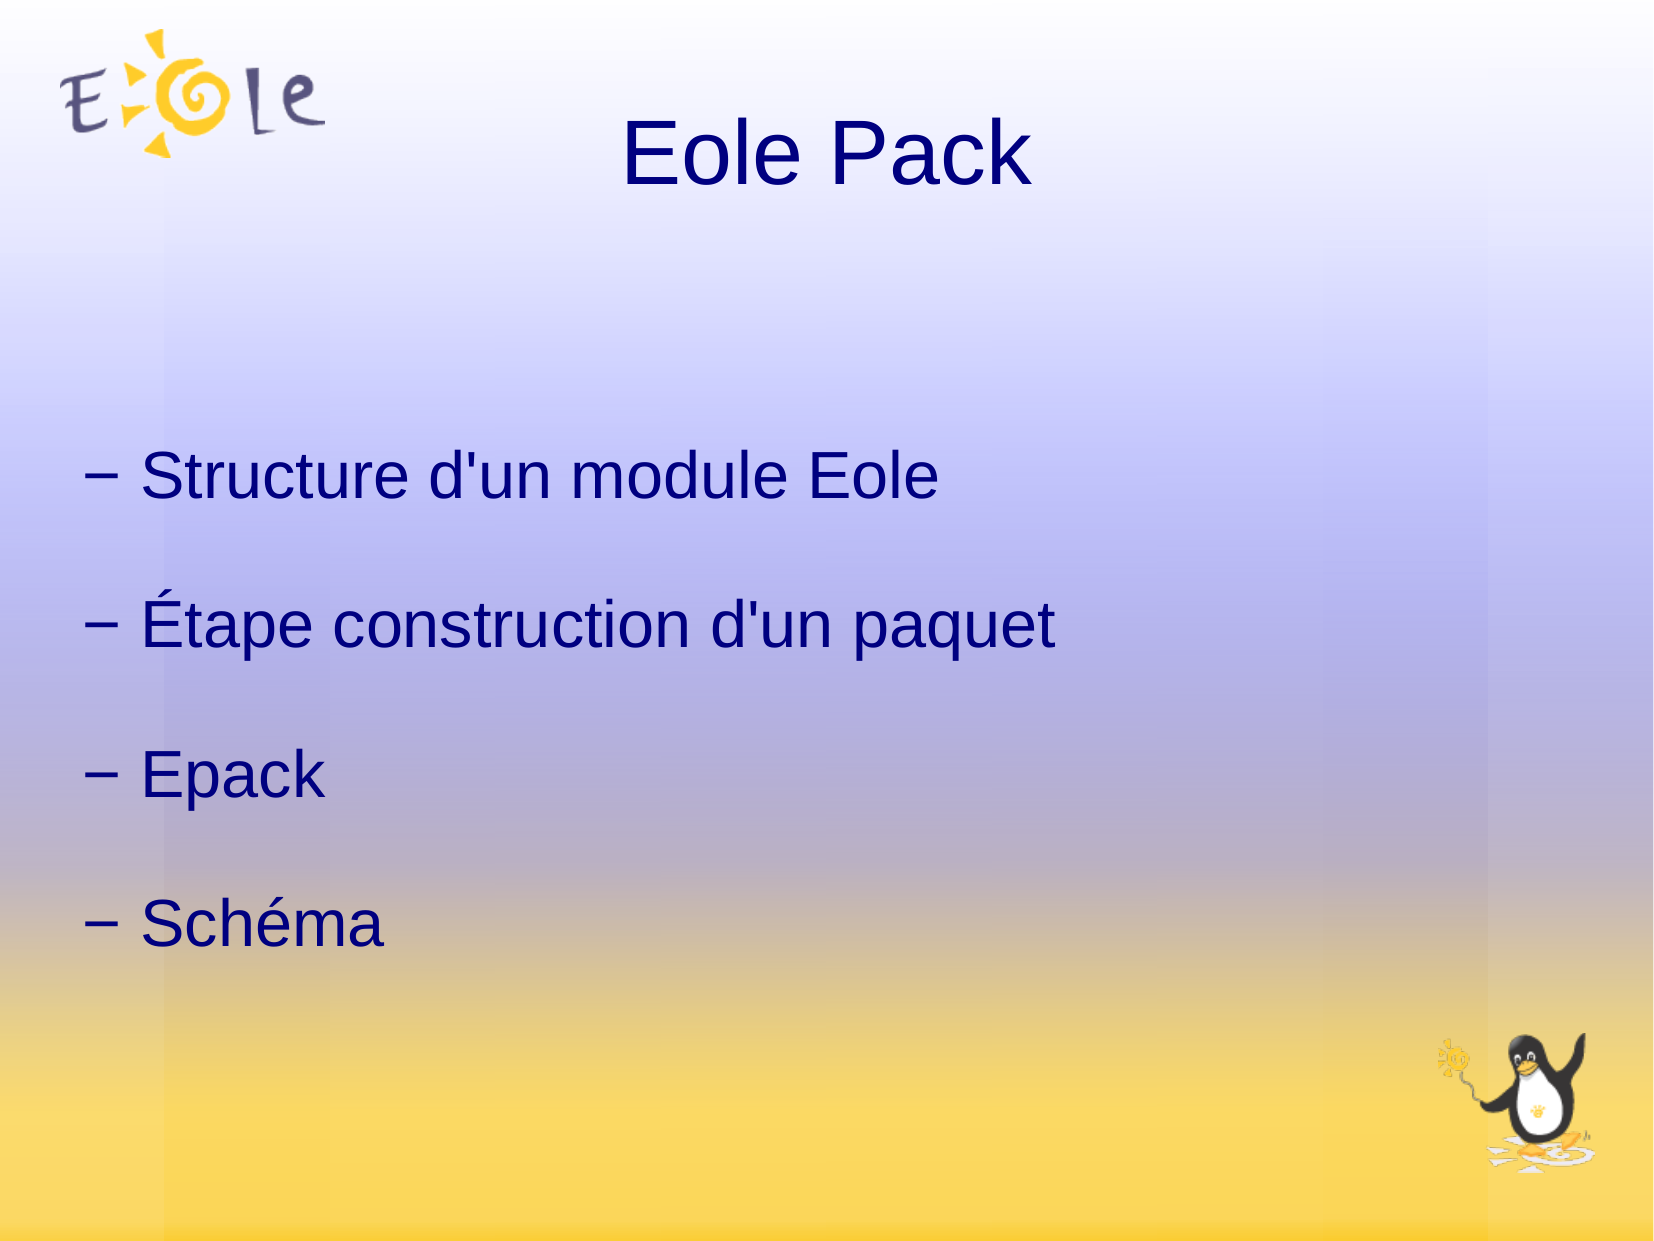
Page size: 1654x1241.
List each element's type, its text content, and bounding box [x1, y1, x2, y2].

picture [0, 0, 1654, 1241]
subtitle − Structure d'un module Eole − Étape construction d'un paquet − Epack − Schéma [82, 290, 1571, 1109]
title Eole Pack [82, 49, 1571, 257]
